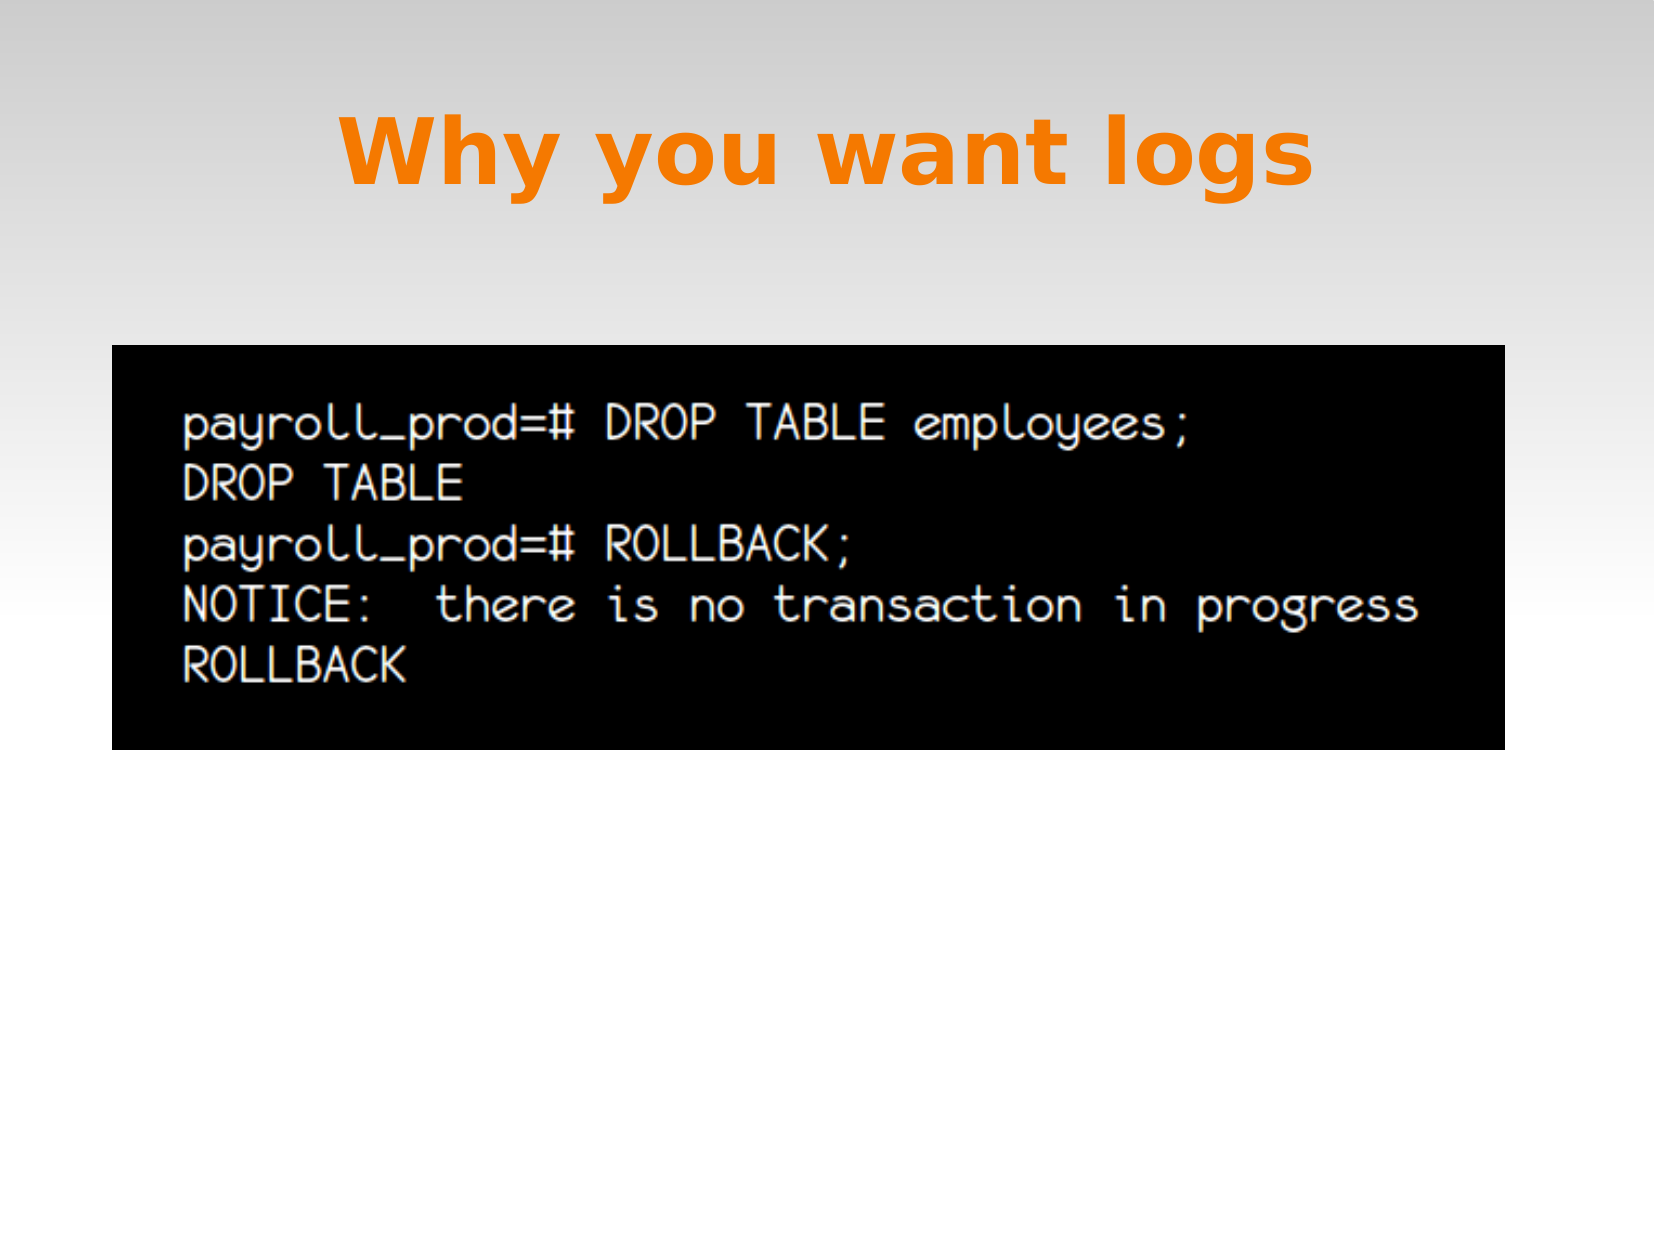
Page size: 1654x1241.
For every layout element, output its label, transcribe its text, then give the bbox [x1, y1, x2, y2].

title Why you want logs [82, 49, 1571, 257]
picture [112, 345, 1505, 751]
